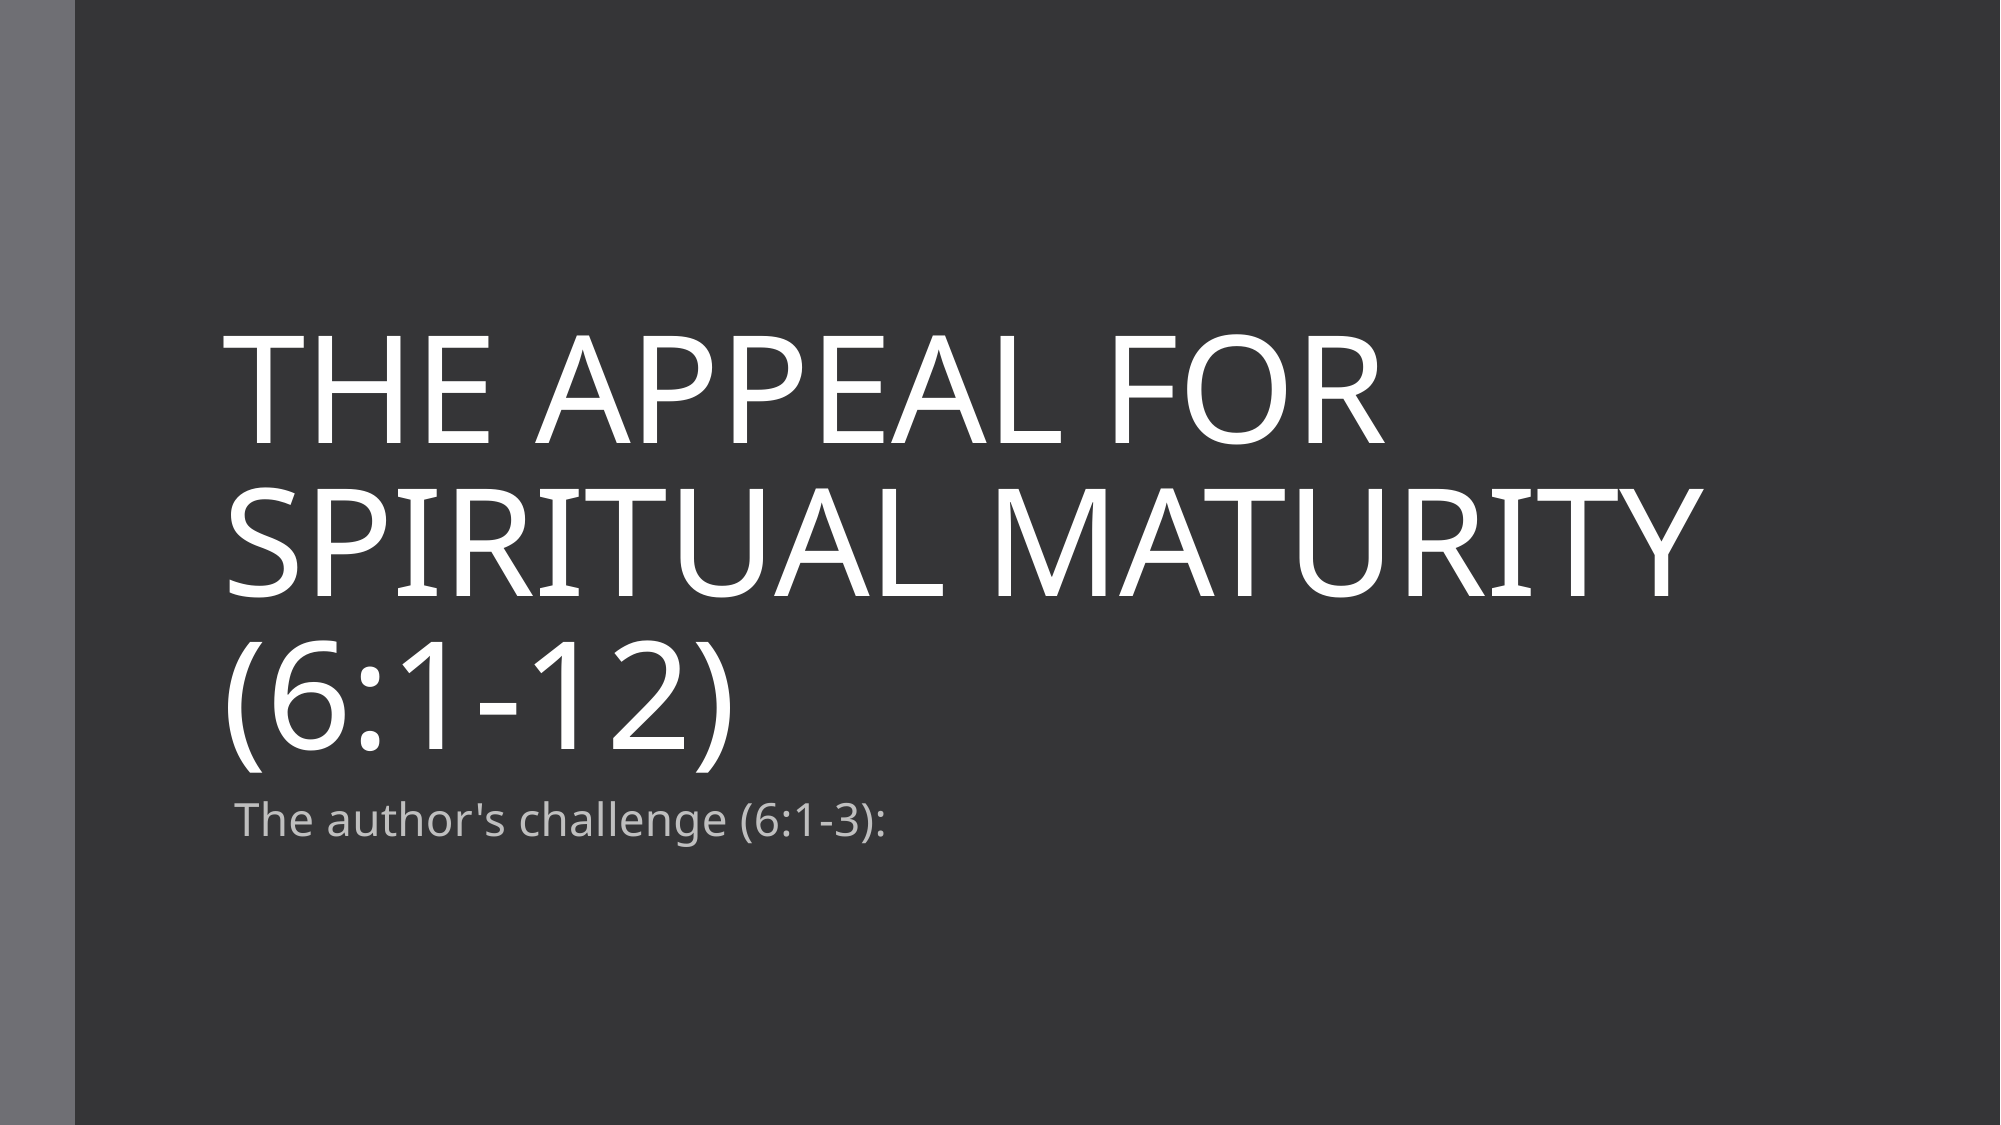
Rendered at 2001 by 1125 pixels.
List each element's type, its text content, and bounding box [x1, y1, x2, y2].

title THE APPEAL FOR SPIRITUAL MATURITY (6:1-12) [206, 124, 1752, 787]
subtitle The author's challenge (6:1-3): [206, 787, 1752, 1066]
